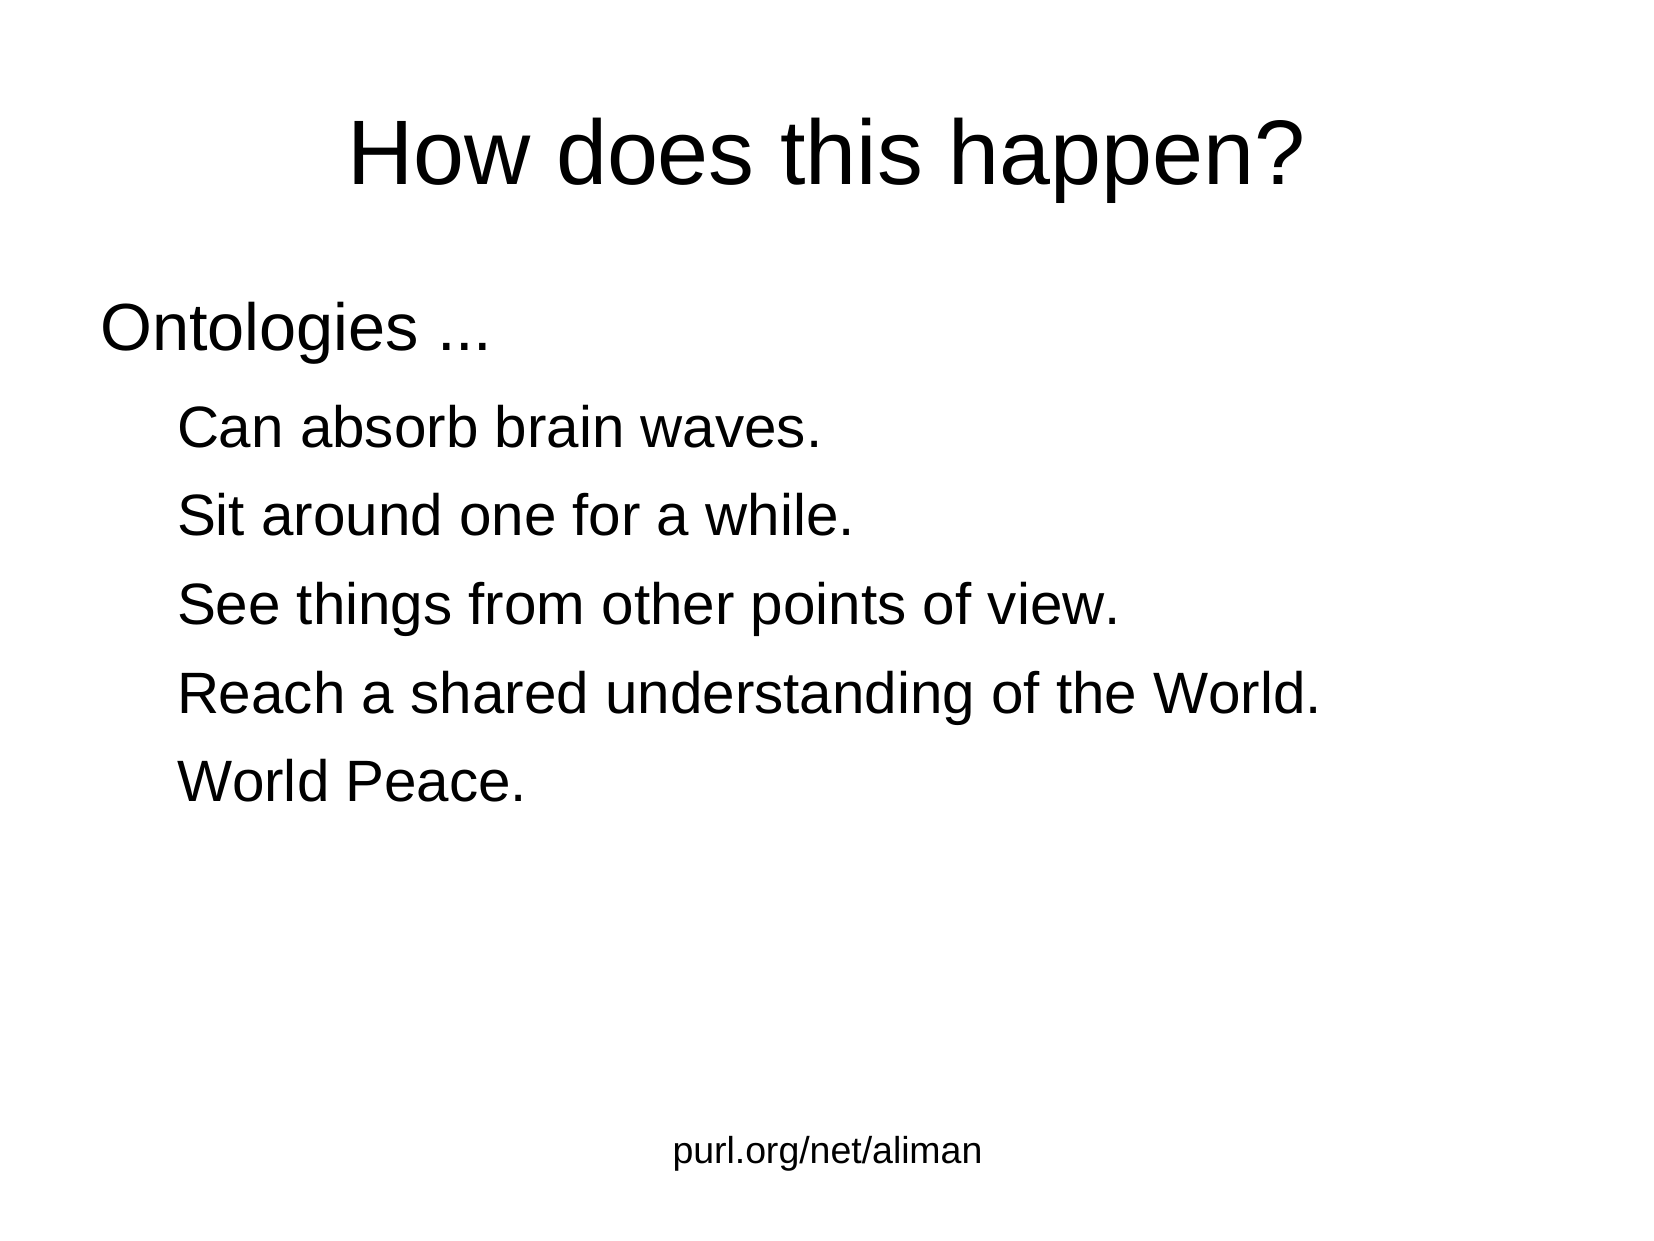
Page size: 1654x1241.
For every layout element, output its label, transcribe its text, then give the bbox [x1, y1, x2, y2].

list Ontologies ... Can absorb brain waves. Sit around one for a while. See things from other points of view. Reach a shared understanding of the World. World Peace. [82, 290, 1571, 1094]
title How does this happen? [82, 56, 1571, 250]
